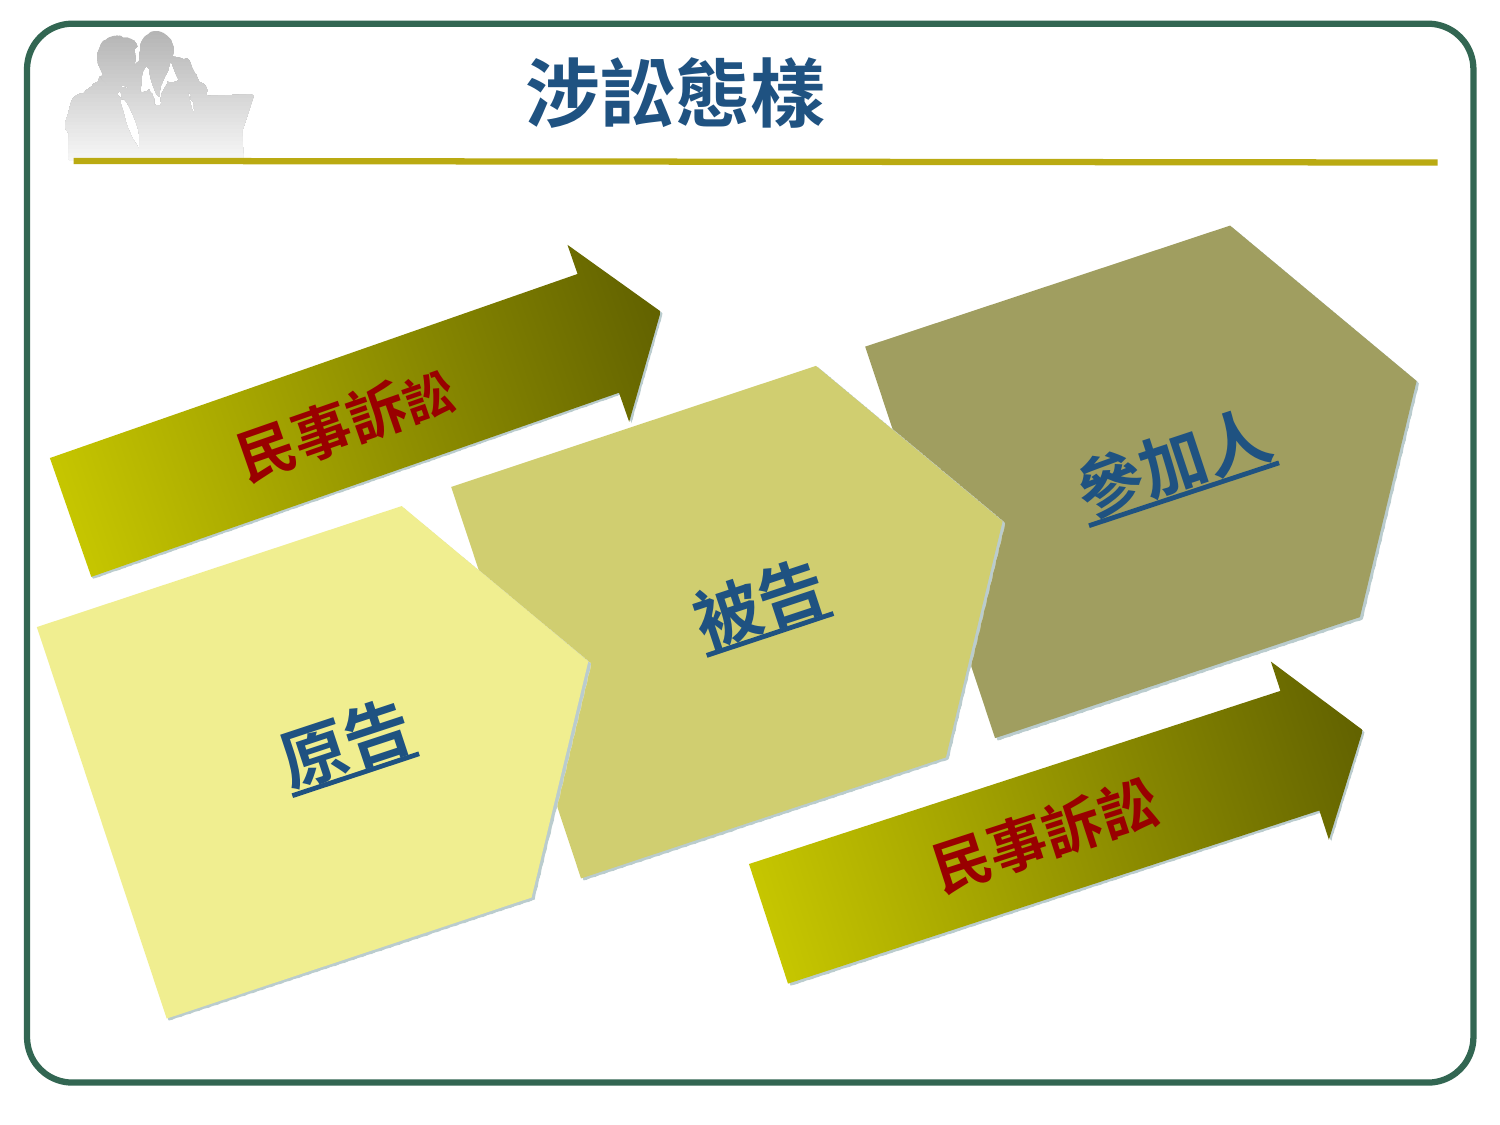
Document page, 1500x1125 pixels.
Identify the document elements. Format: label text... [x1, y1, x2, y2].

text_box 被告 [451, 365, 1003, 879]
text_box 民事訴訟 [49, 244, 661, 577]
text_box 原告 [36, 506, 589, 1019]
text_box 民事訴訟 [748, 661, 1363, 984]
text_box 參加人 [865, 225, 1417, 739]
title 涉訟態樣 [0, 45, 1351, 138]
